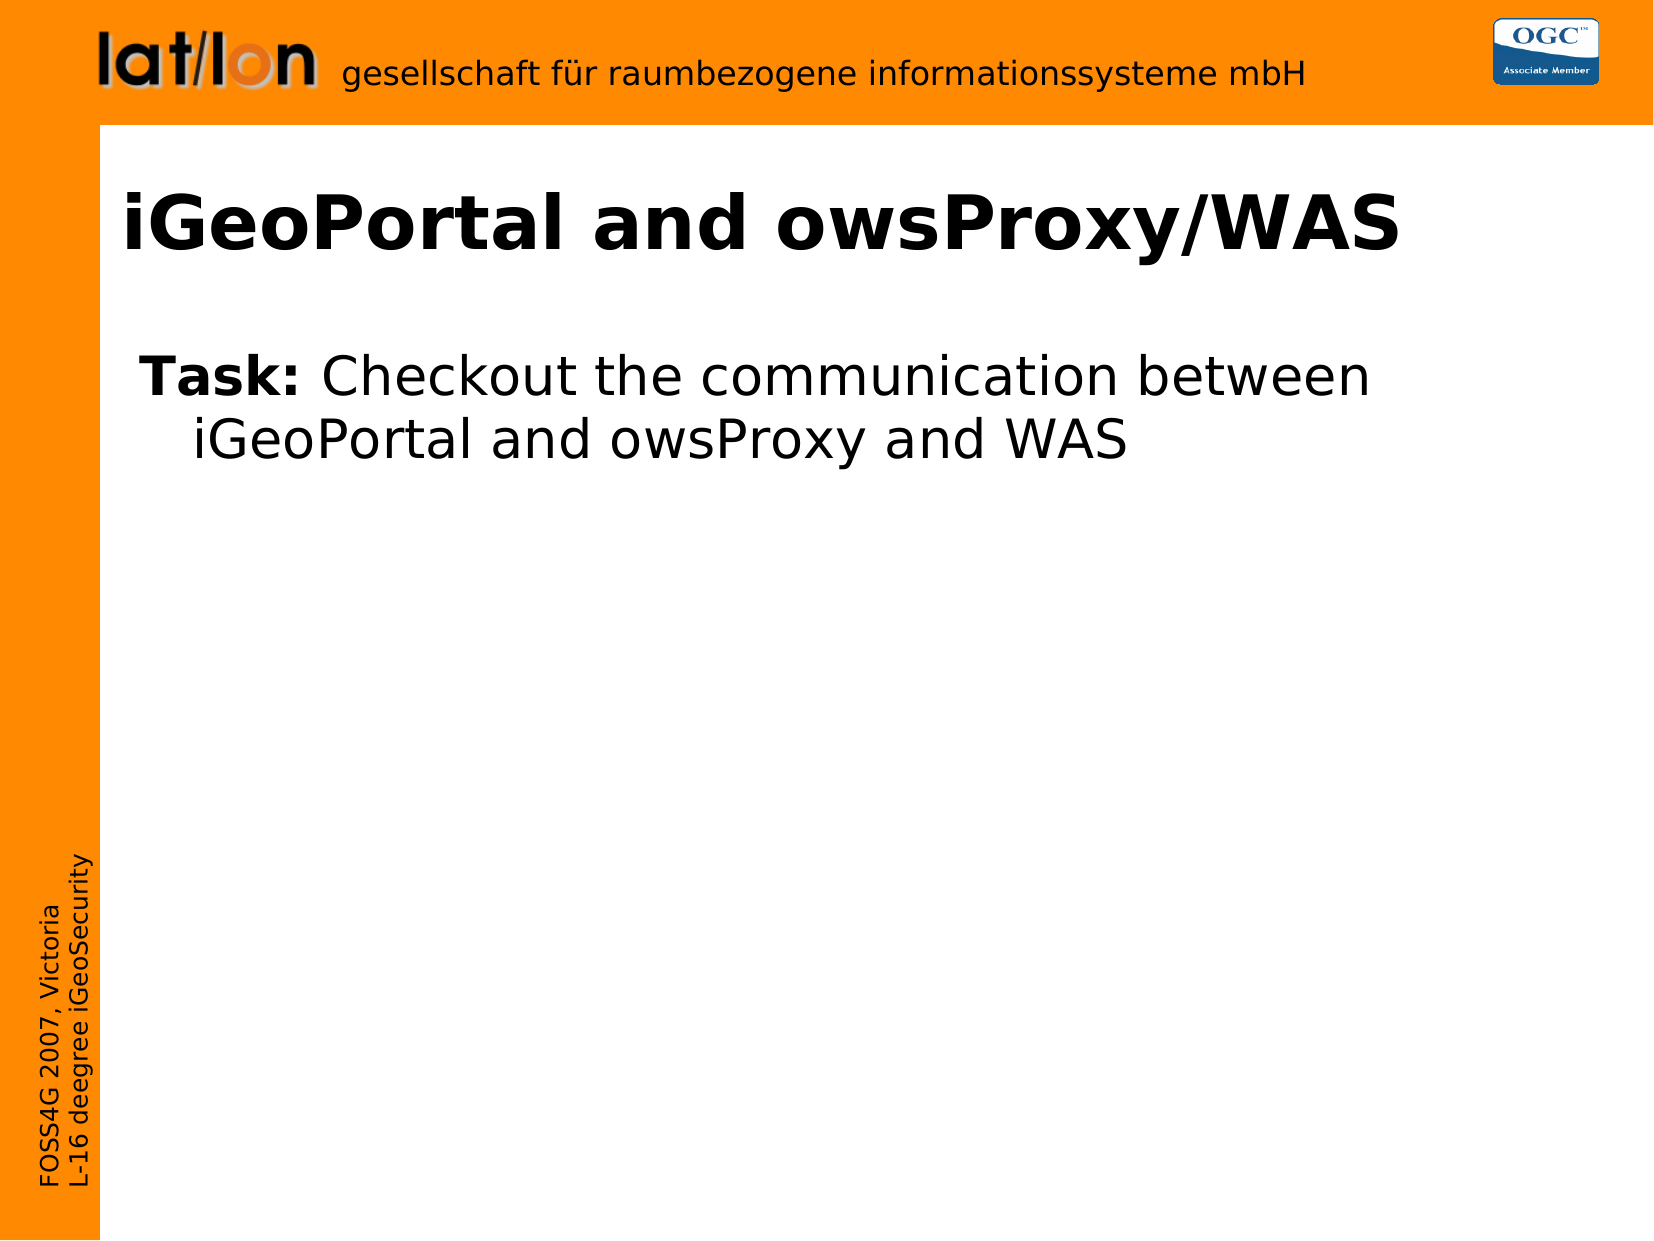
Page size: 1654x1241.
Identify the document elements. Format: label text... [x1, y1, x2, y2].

picture [1493, 18, 1599, 85]
list Task: Checkout the communication between iGeoPortal and owsProxy and WAS [121, 344, 1534, 1127]
title iGeoPortal and owsProxy/WAS [121, 120, 1534, 328]
picture [87, 23, 324, 97]
